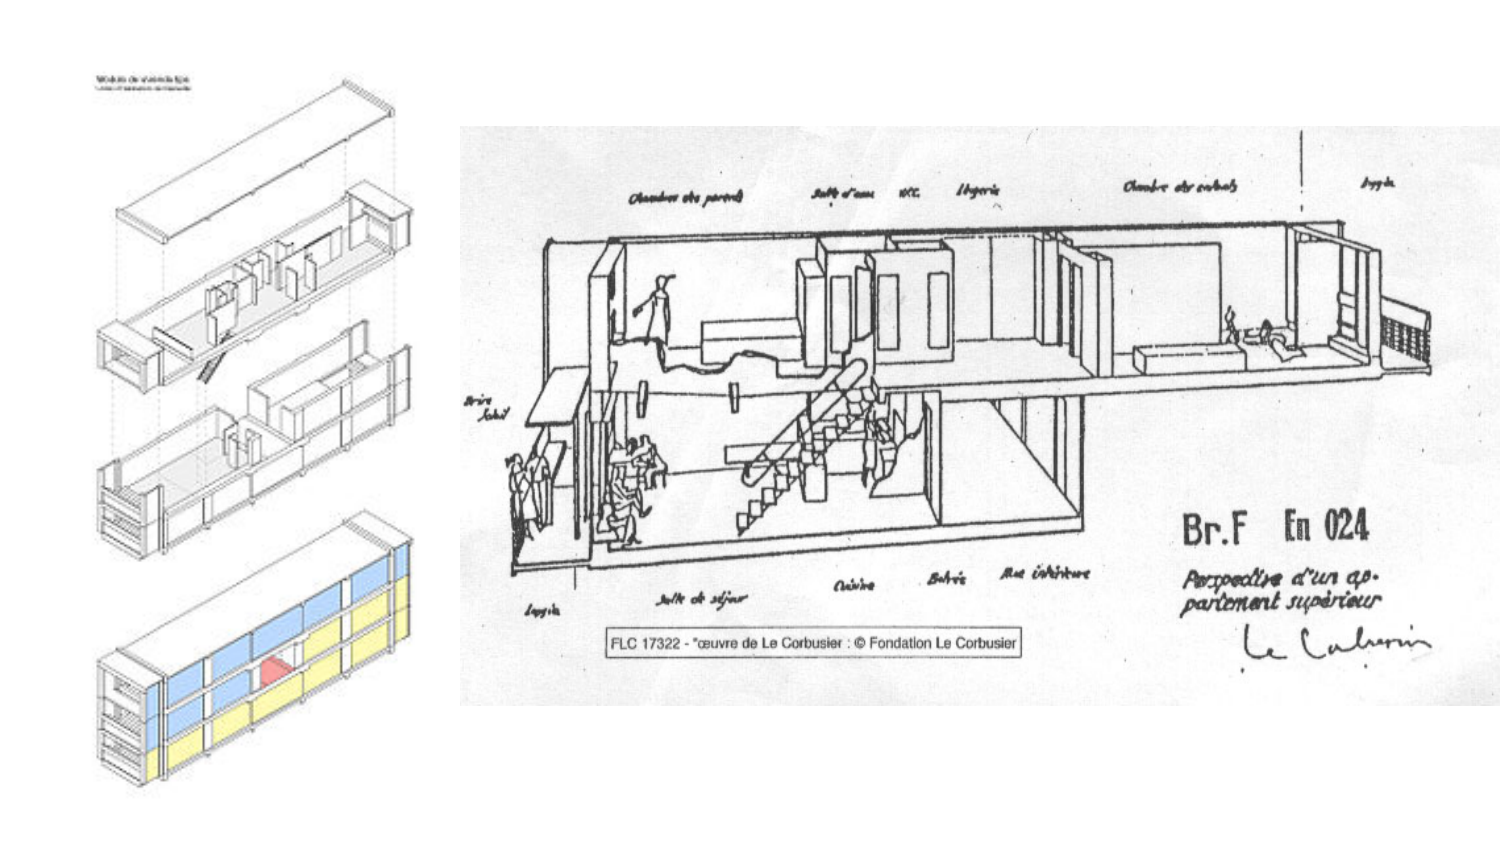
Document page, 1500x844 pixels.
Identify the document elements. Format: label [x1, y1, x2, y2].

picture [460, 126, 1500, 706]
picture [76, 55, 436, 824]
